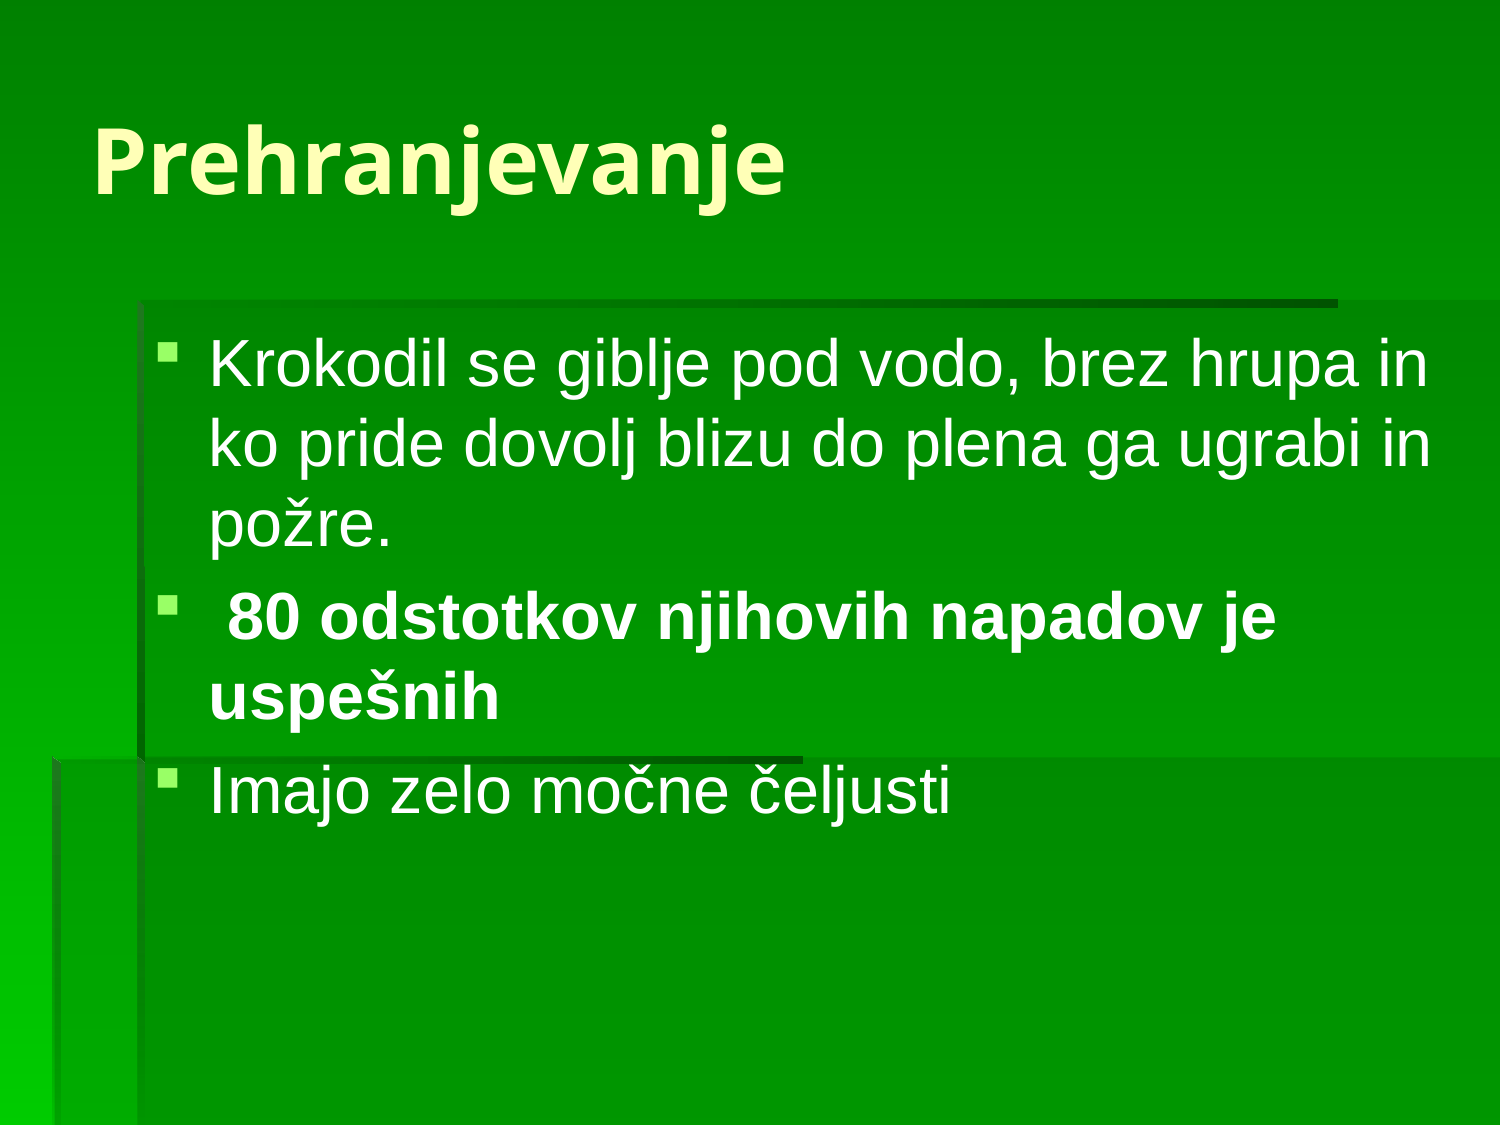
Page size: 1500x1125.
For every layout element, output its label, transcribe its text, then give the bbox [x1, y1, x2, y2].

title Prehranjevanje [75, 40, 1451, 275]
list Krokodil se giblje pod vodo, brez hrupa in ko pride dovolj blizu do plena ga ugrabi in požre. 80 odstotkov njihovih napadov je uspešnih Imajo zelo močne čeljusti [137, 312, 1451, 1000]
